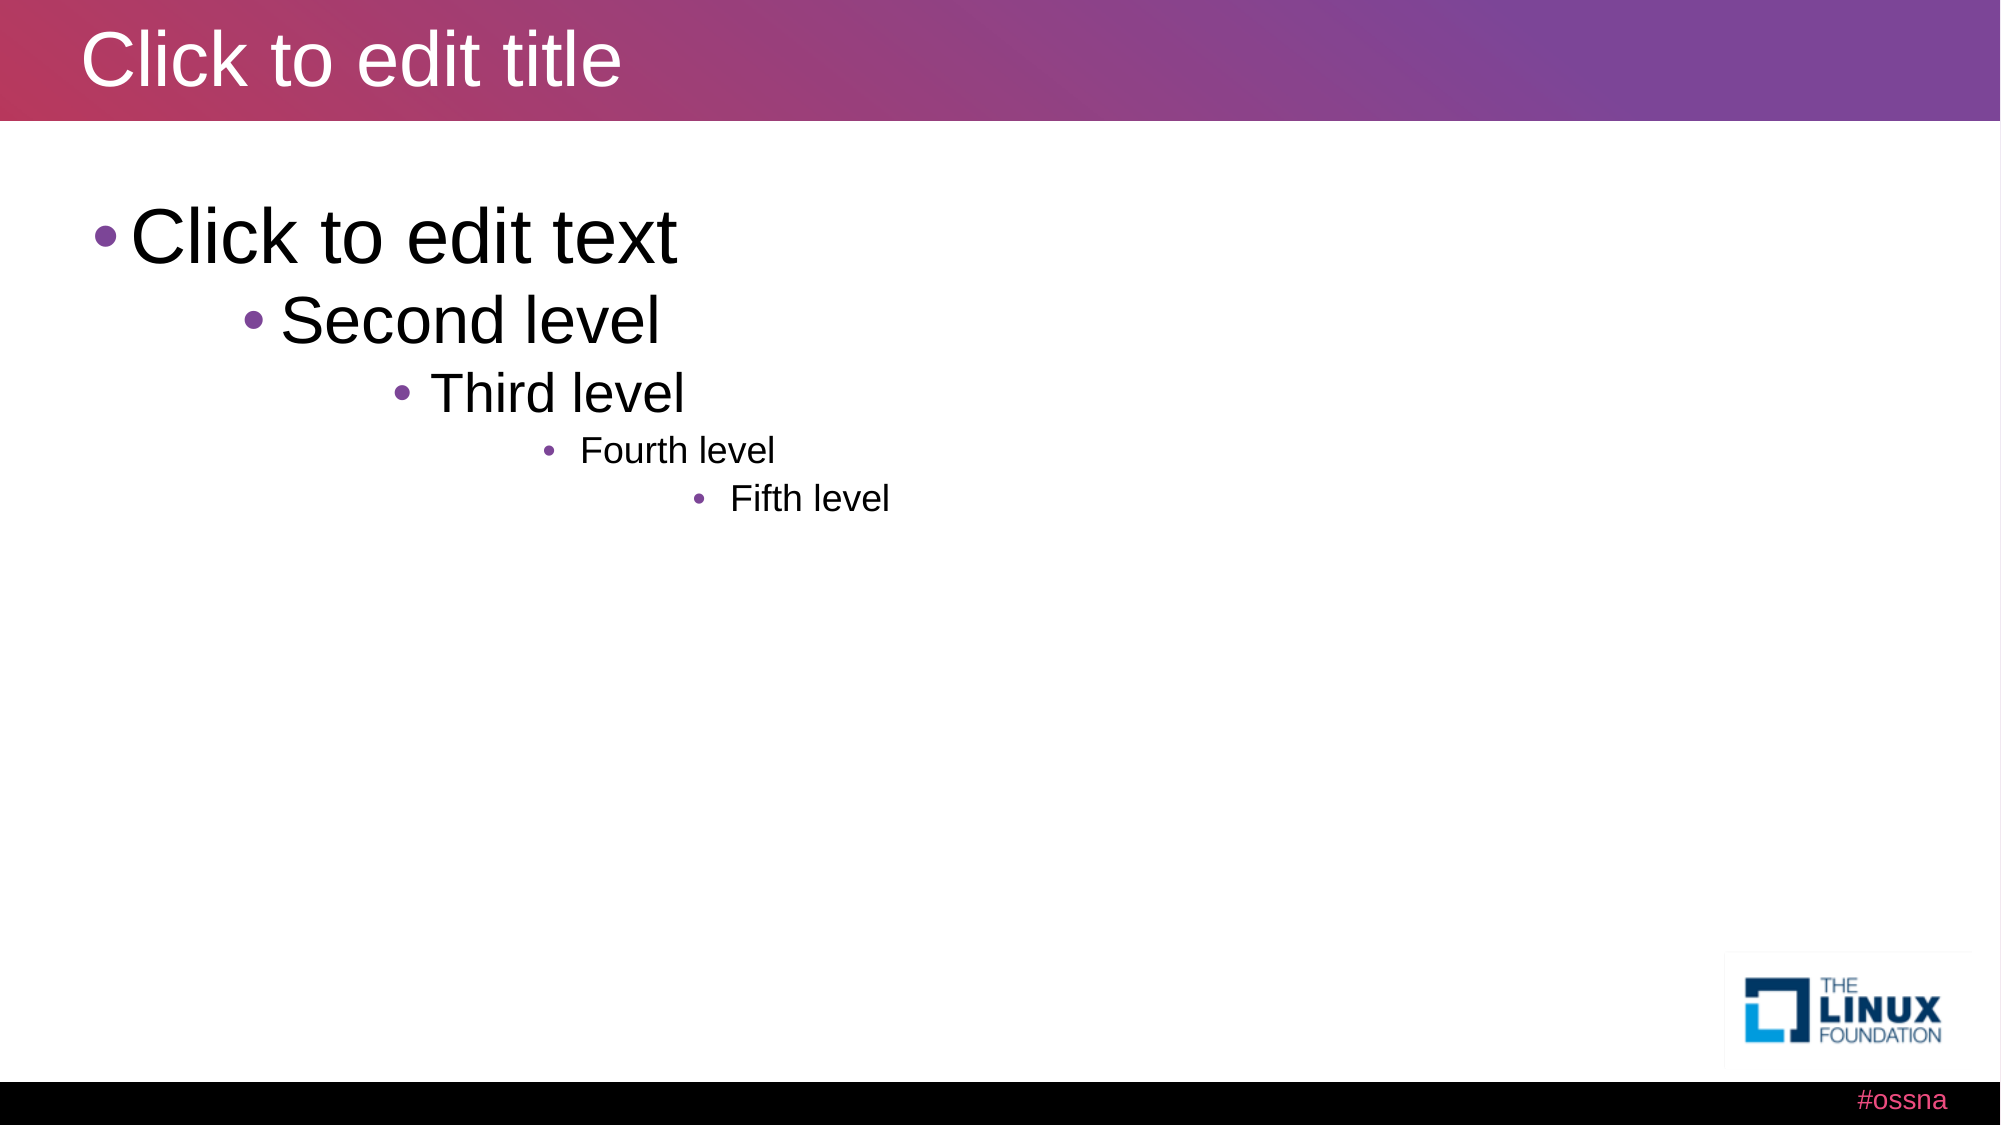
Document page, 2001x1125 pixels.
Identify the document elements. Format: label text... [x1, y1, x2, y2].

list Click to edit text Second level Third level Fourth level Fifth level [77, 193, 1692, 1005]
title Click to edit title [64, 8, 1901, 117]
